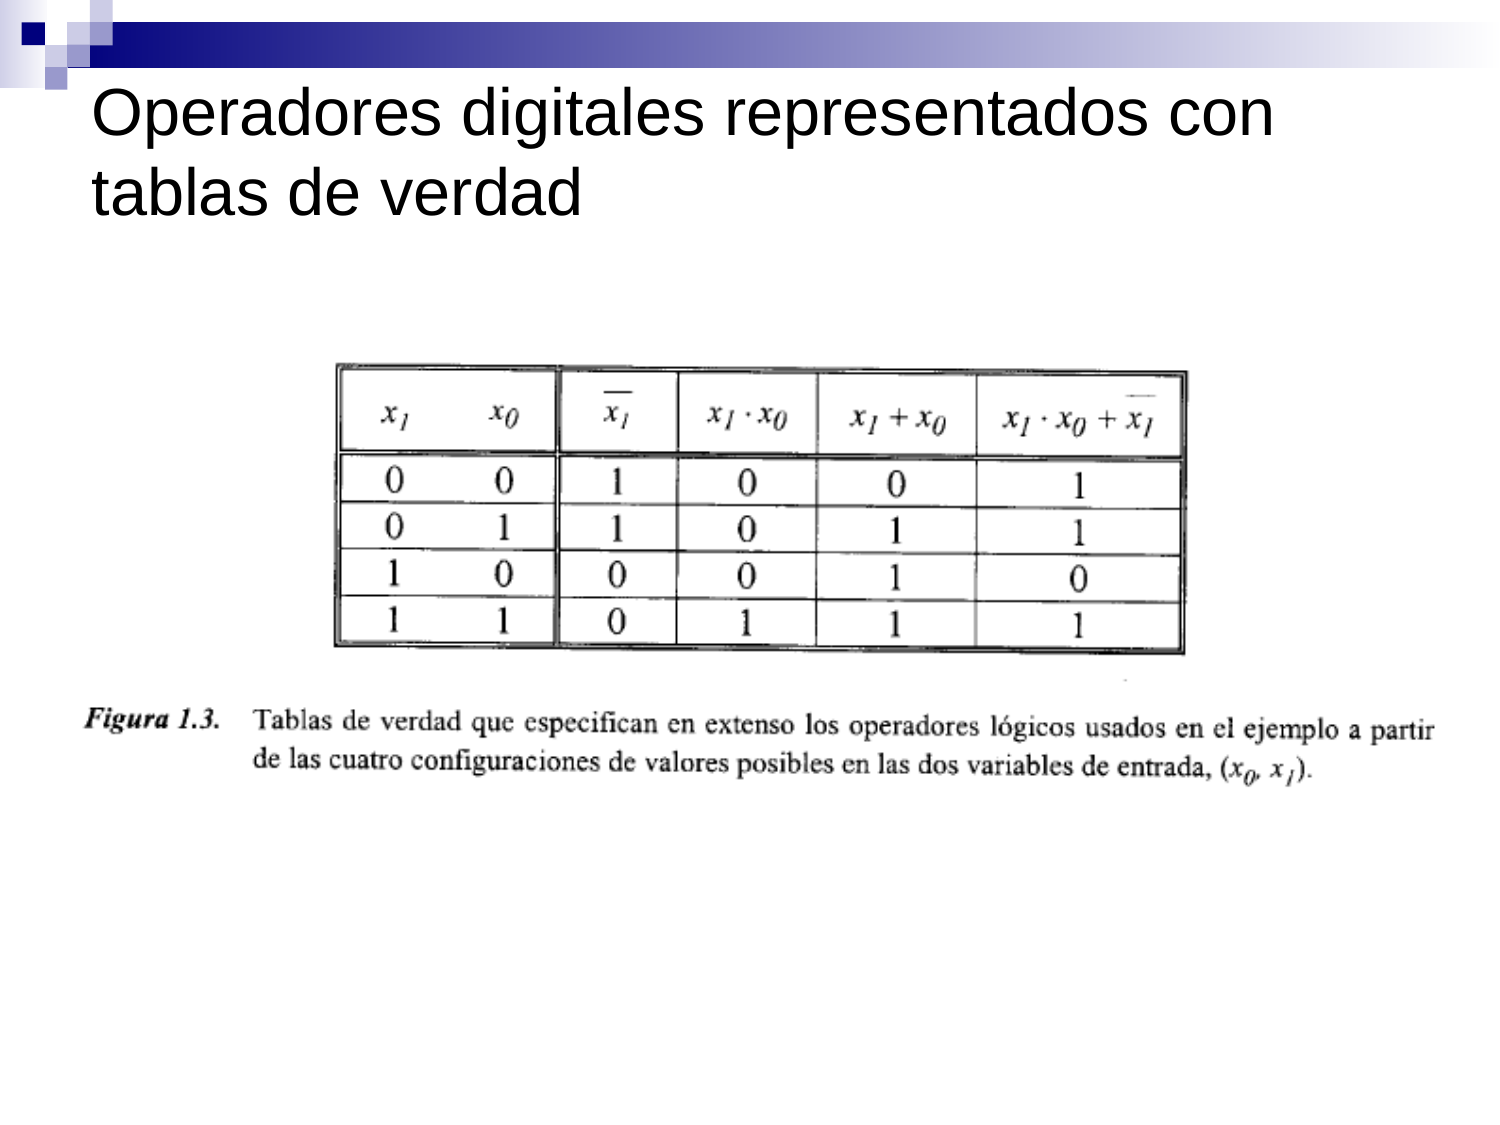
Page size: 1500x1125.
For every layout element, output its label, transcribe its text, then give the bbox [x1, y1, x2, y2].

picture [53, 338, 1465, 819]
title Operadores digitales representados con tablas de verdad [76, 42, 1427, 256]
